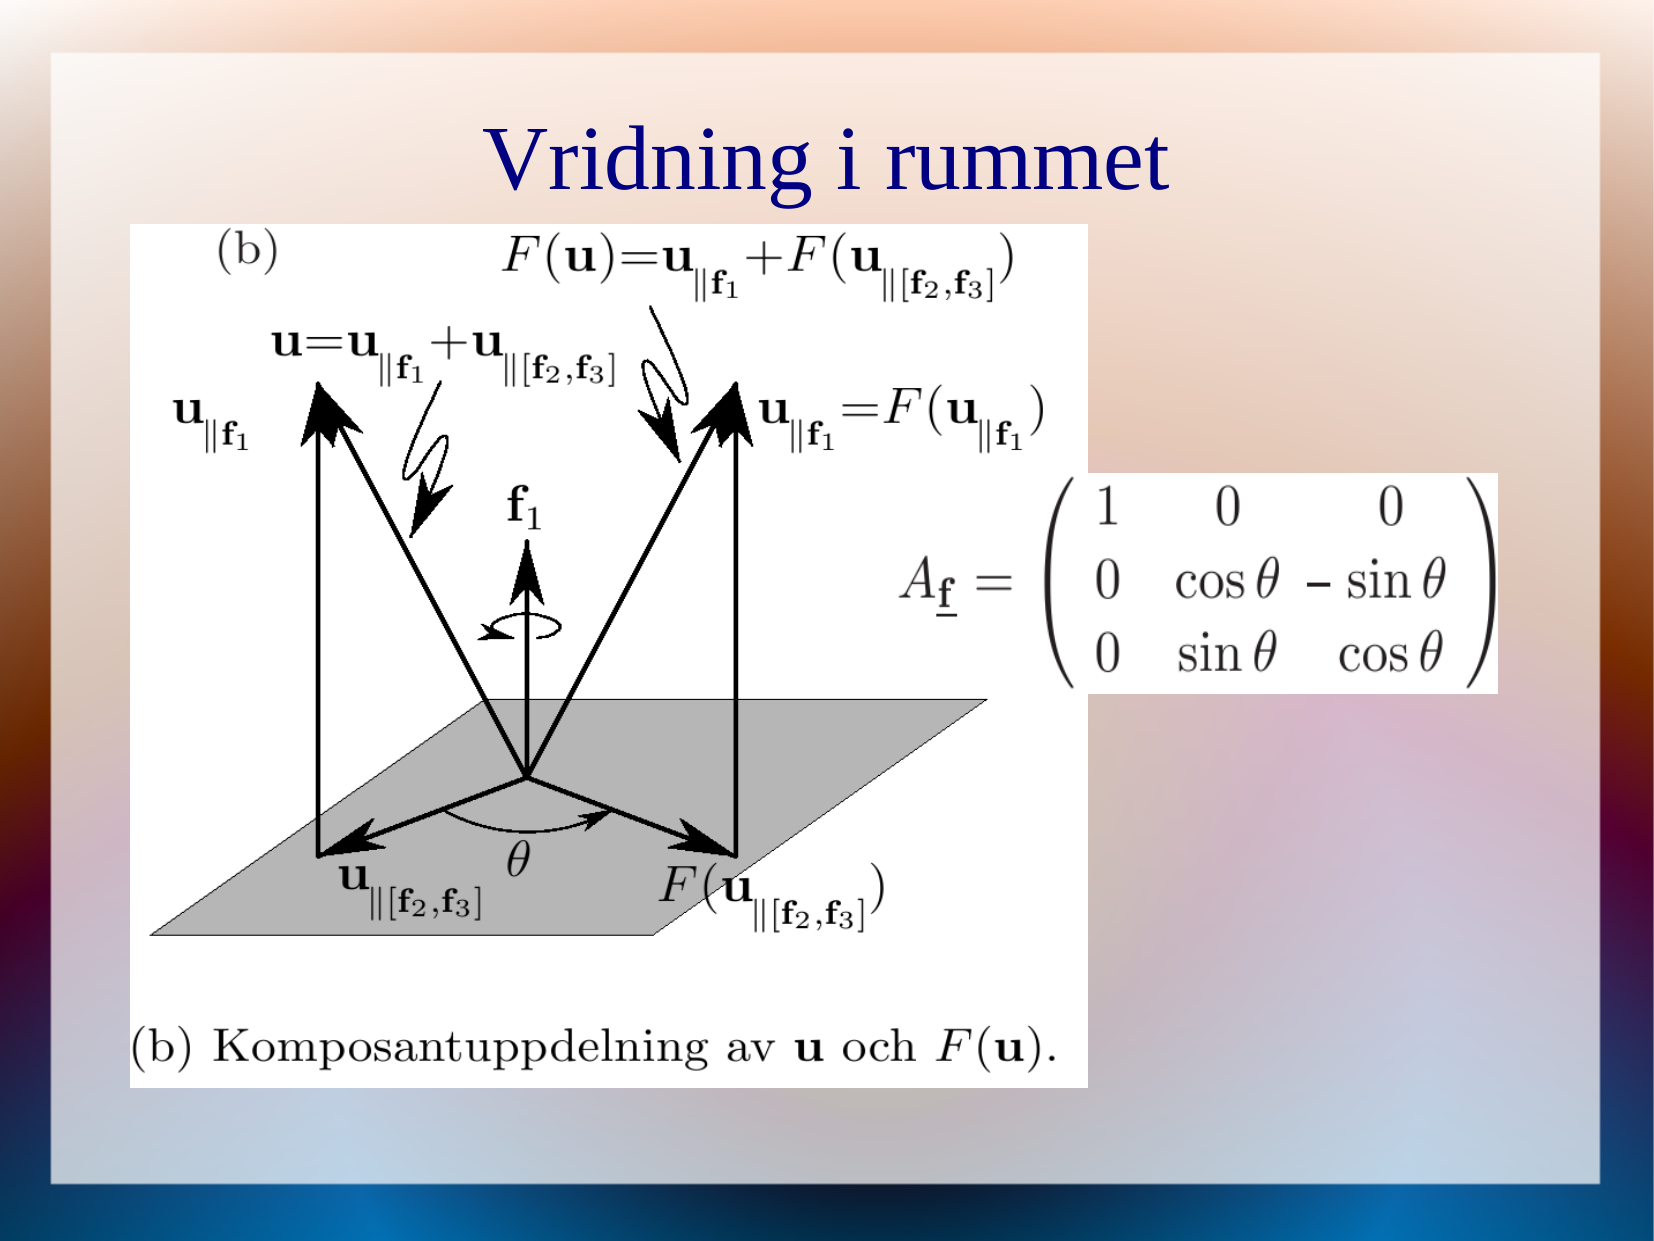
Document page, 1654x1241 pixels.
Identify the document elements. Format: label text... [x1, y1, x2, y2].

picture [0, 0, 1654, 1241]
title Vridning i rummet [82, 55, 1571, 263]
